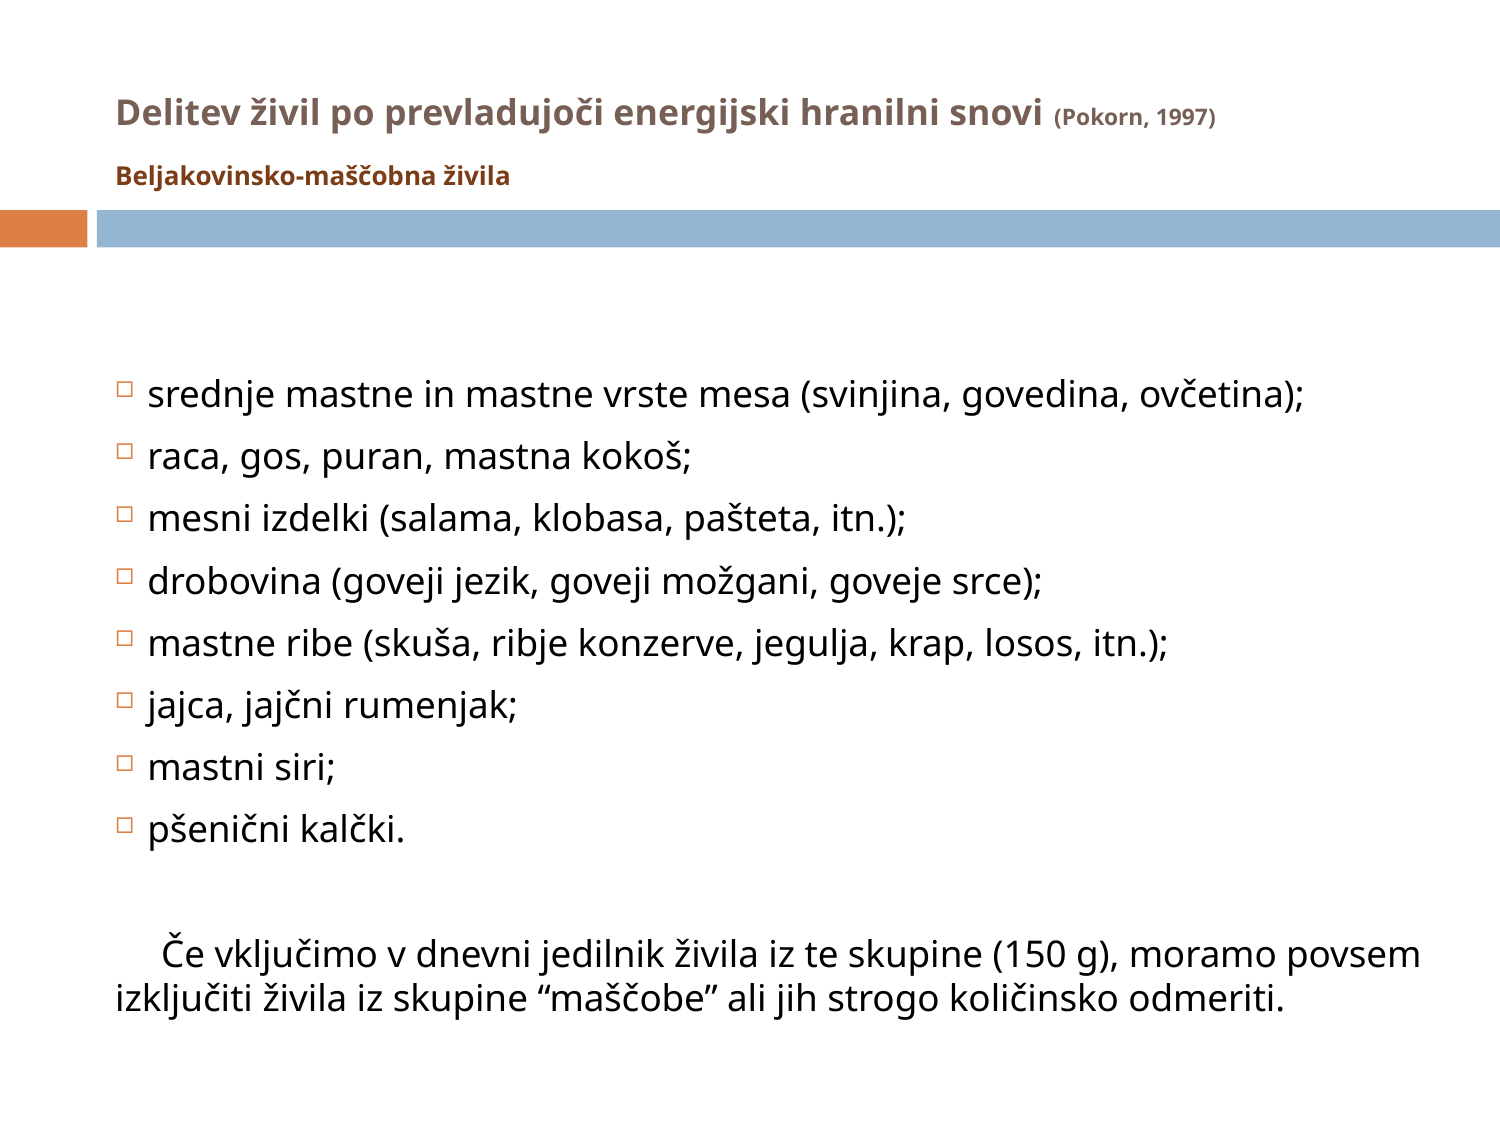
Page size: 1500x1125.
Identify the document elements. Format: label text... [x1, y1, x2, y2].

title Delitev živil po prevladujoči energijski hranilni snovi (Pokorn, 1997) Beljakovinsko-maščobna živila [100, 37, 1438, 200]
list srednje mastne in mastne vrste mesa (svinjina, govedina, ovčetina); raca, gos, puran, mastna kokoš; mesni izdelki (salama, klobasa, pašteta, itn.); drobovina (goveji jezik, goveji možgani, goveje srce); mastne ribe (skuša, ribje konzerve, jegulja, krap, losos, itn.); jajca, jajčni rumenjak; mastni siri; pšenični kalčki. Če vključimo v dnevni jedilnik živila iz te skupine (150 g), moramo povsem izključiti živila iz skupine “maščobe” ali jih strogo količinsko odmeriti. [100, 363, 1438, 1067]
